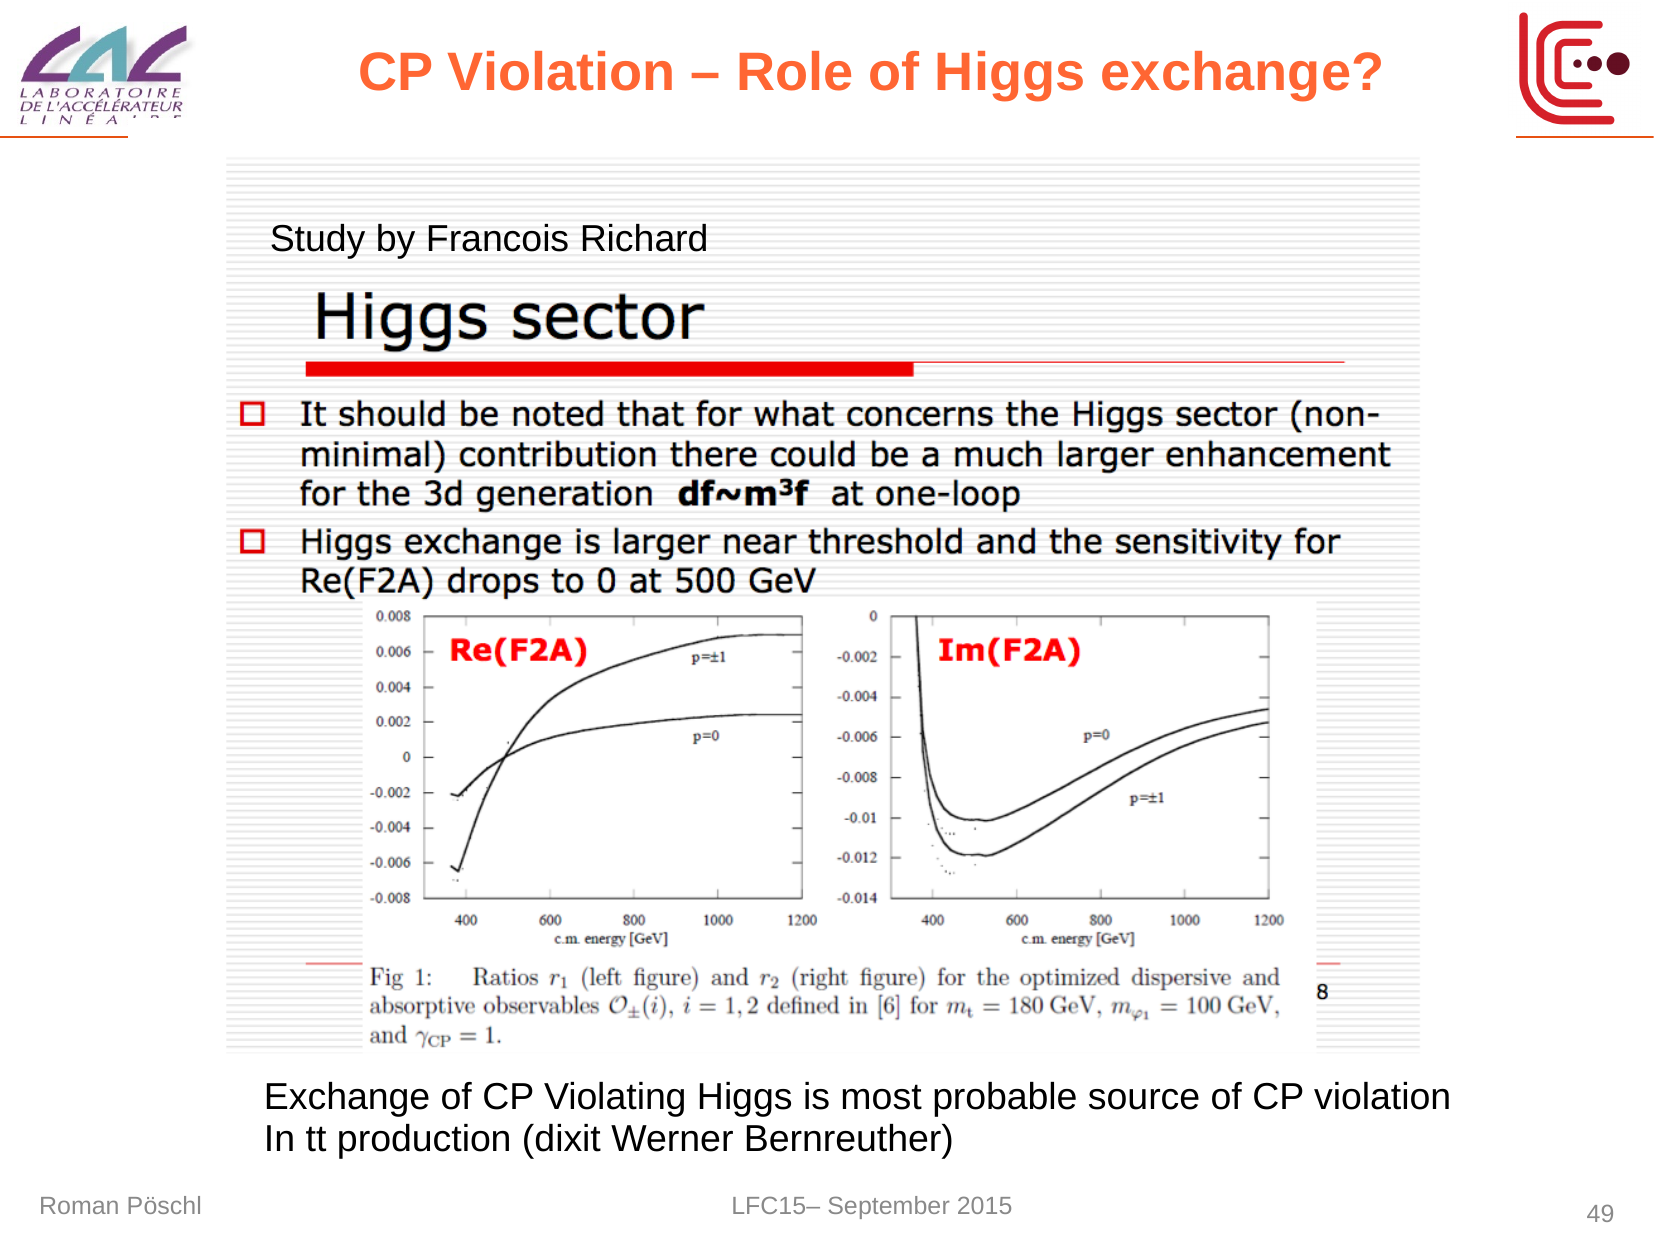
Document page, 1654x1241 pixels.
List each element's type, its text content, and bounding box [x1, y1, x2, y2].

text_box Study by Francois Richard [255, 210, 725, 267]
title CP Violation – Role of Higgs exchange? [128, 29, 1617, 113]
text_box Exchange of CP Violating Higgs is most probable source of CP violation In tt production (dixit Werner Bernreuther) [249, 1068, 1472, 1167]
picture [17, 2, 1641, 1094]
